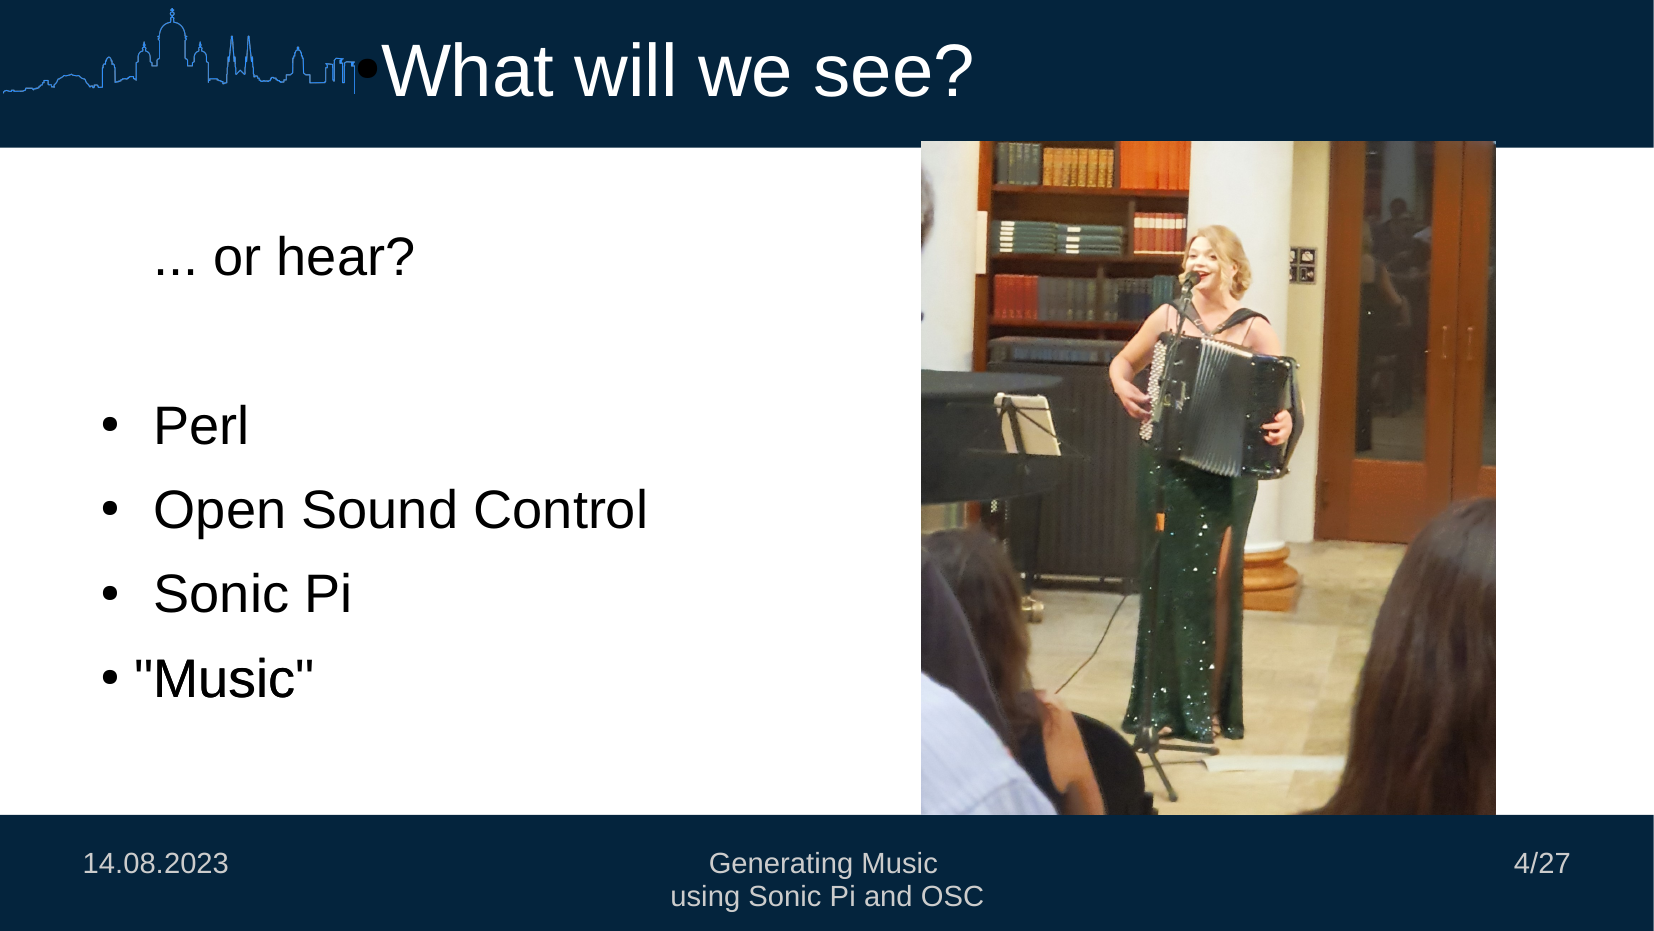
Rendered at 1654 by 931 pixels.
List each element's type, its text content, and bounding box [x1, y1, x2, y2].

picture [921, 141, 1496, 815]
title What will we see? [354, 5, 1654, 136]
list ... or hear? Perl Open Sound Control Sonic Pi Music [82, 141, 809, 815]
picture [3, 8, 354, 94]
